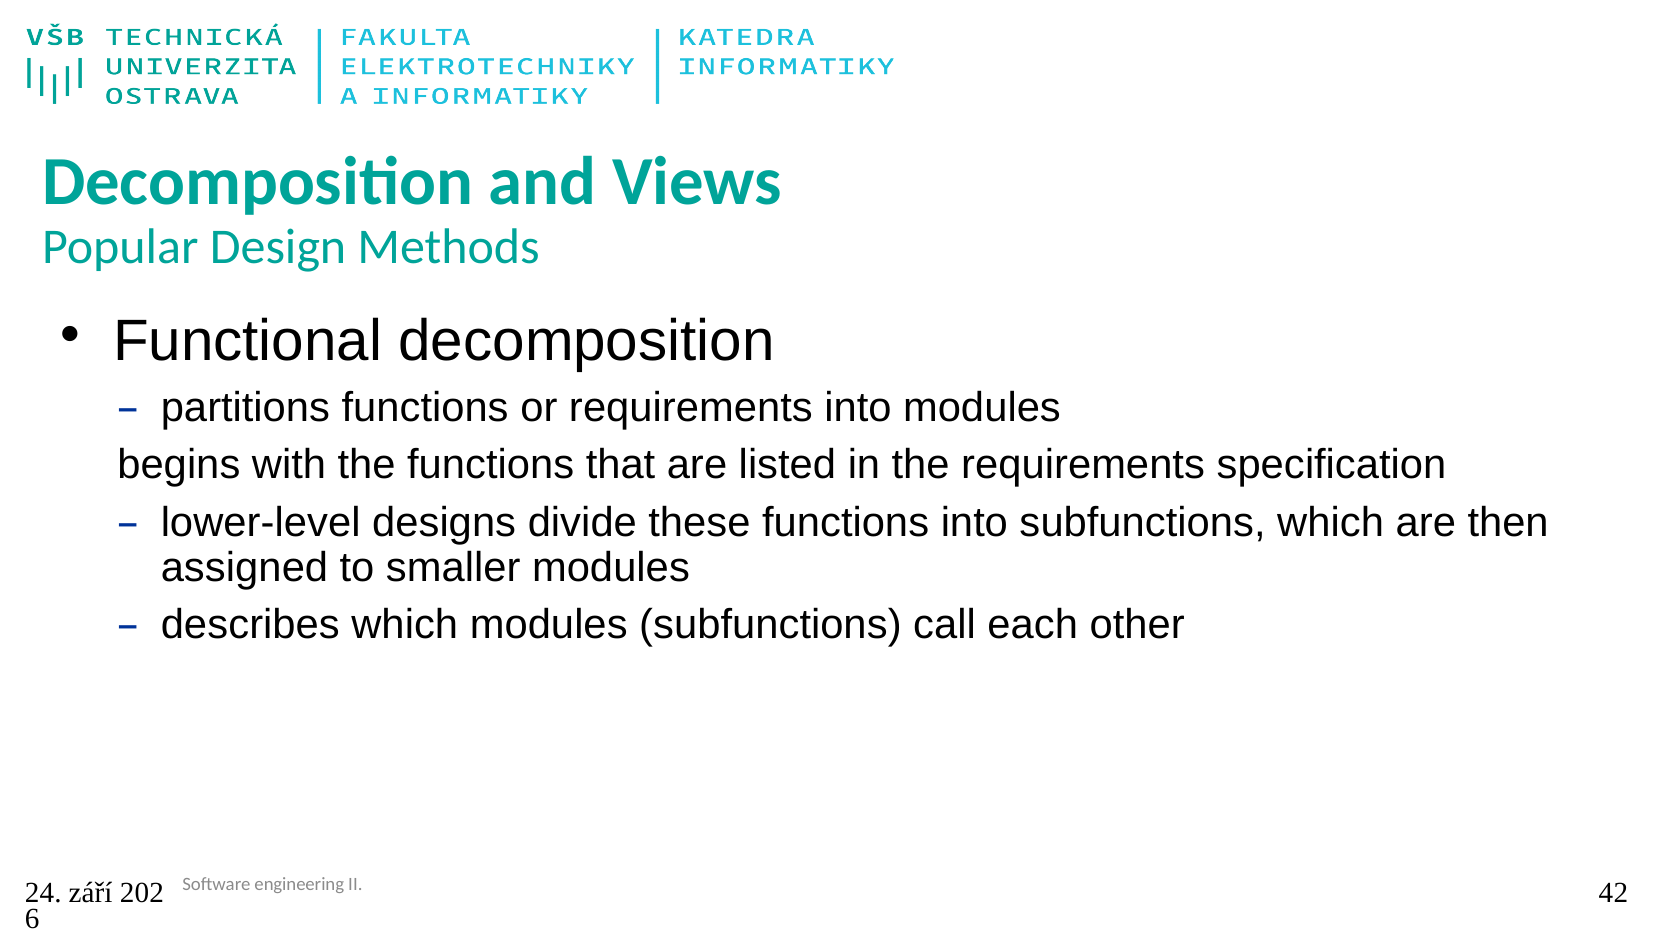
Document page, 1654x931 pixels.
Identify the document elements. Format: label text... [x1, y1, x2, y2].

picture [26, 23, 894, 104]
footer Software engineering II. [167, 862, 1516, 904]
list Functional decomposition partitions functions or requirements into modules begins with the functions that are listed in the requirements specification lower-level designs divide these functions into subfunctions, which are then assigned to smaller modules describes which modules (subfunctions) call each other [27, 302, 1628, 842]
title Decomposition and Views Popular Design Methods [27, 142, 1628, 282]
